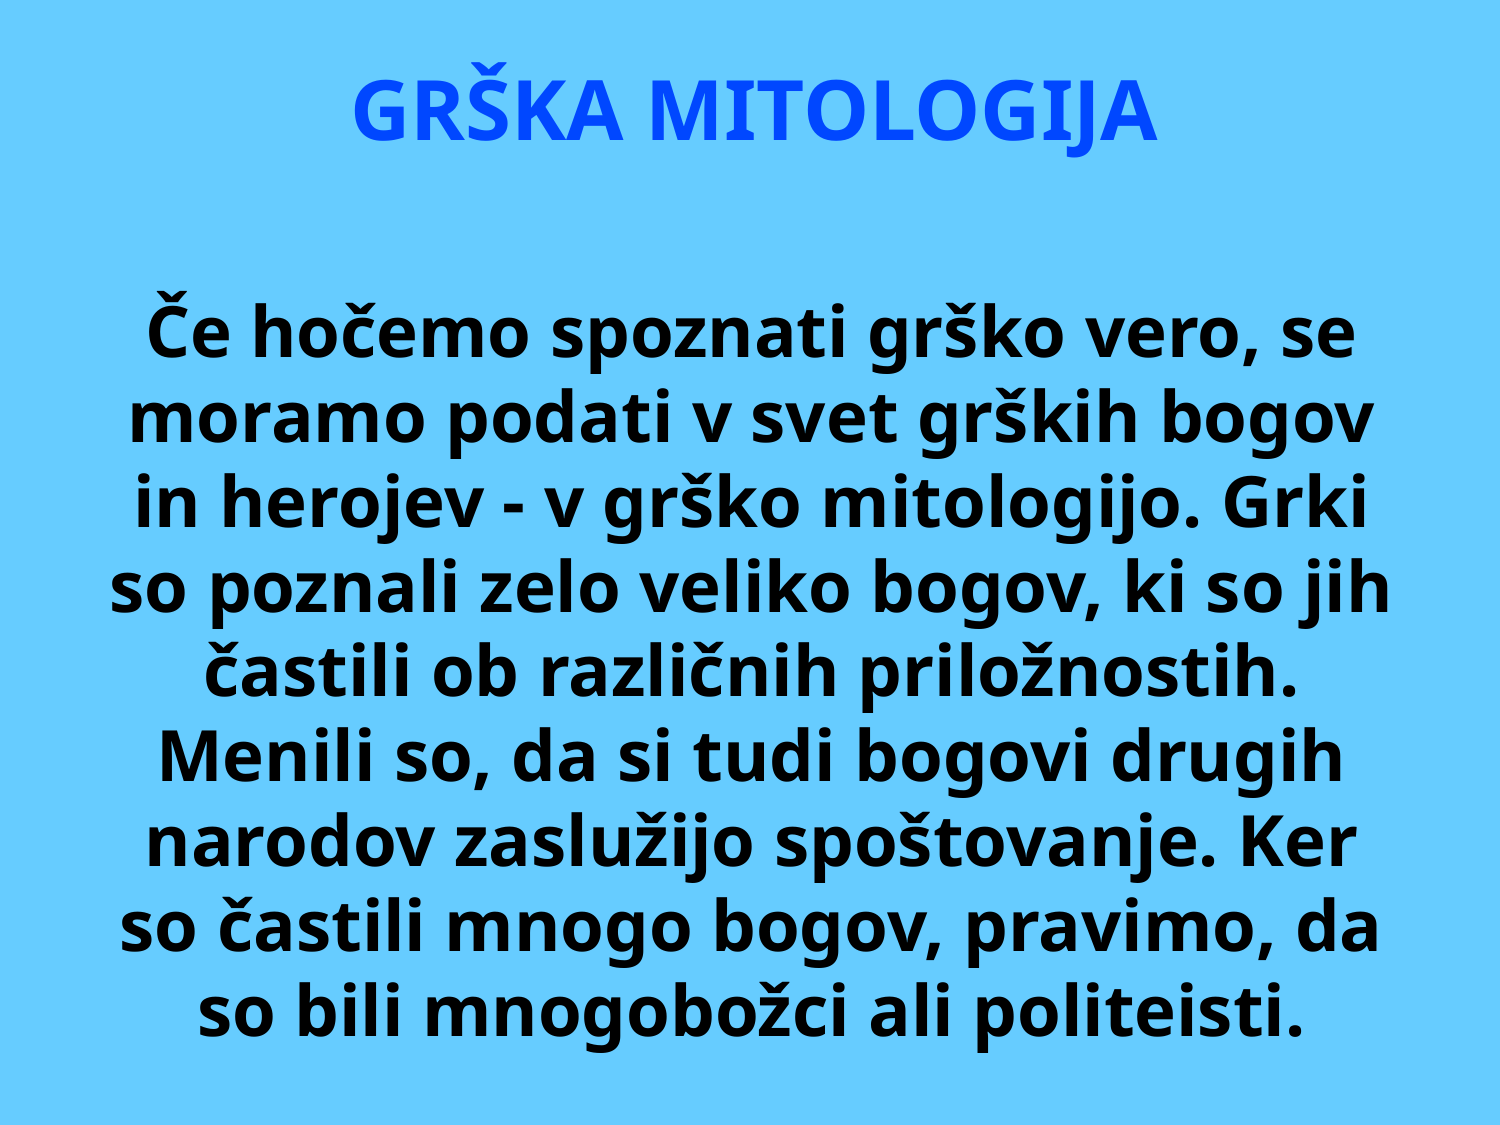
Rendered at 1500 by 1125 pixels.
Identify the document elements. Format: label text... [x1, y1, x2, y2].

text_box Če hočemo spoznati grško vero, se moramo podati v svet grških bogov in herojev - v grško mitologijo. Grki so poznali zelo veliko bogov, ki so jih častili ob različnih priložnostih. Menili so, da si tudi bogovi drugih narodov zaslužijo spoštovanje. Ker so častili mnogo bogov, pravimo, da so bili mnogobožci ali politeisti. [87, 278, 1417, 1059]
text_box GRŠKA MITOLOGIJA [312, 49, 1197, 166]
